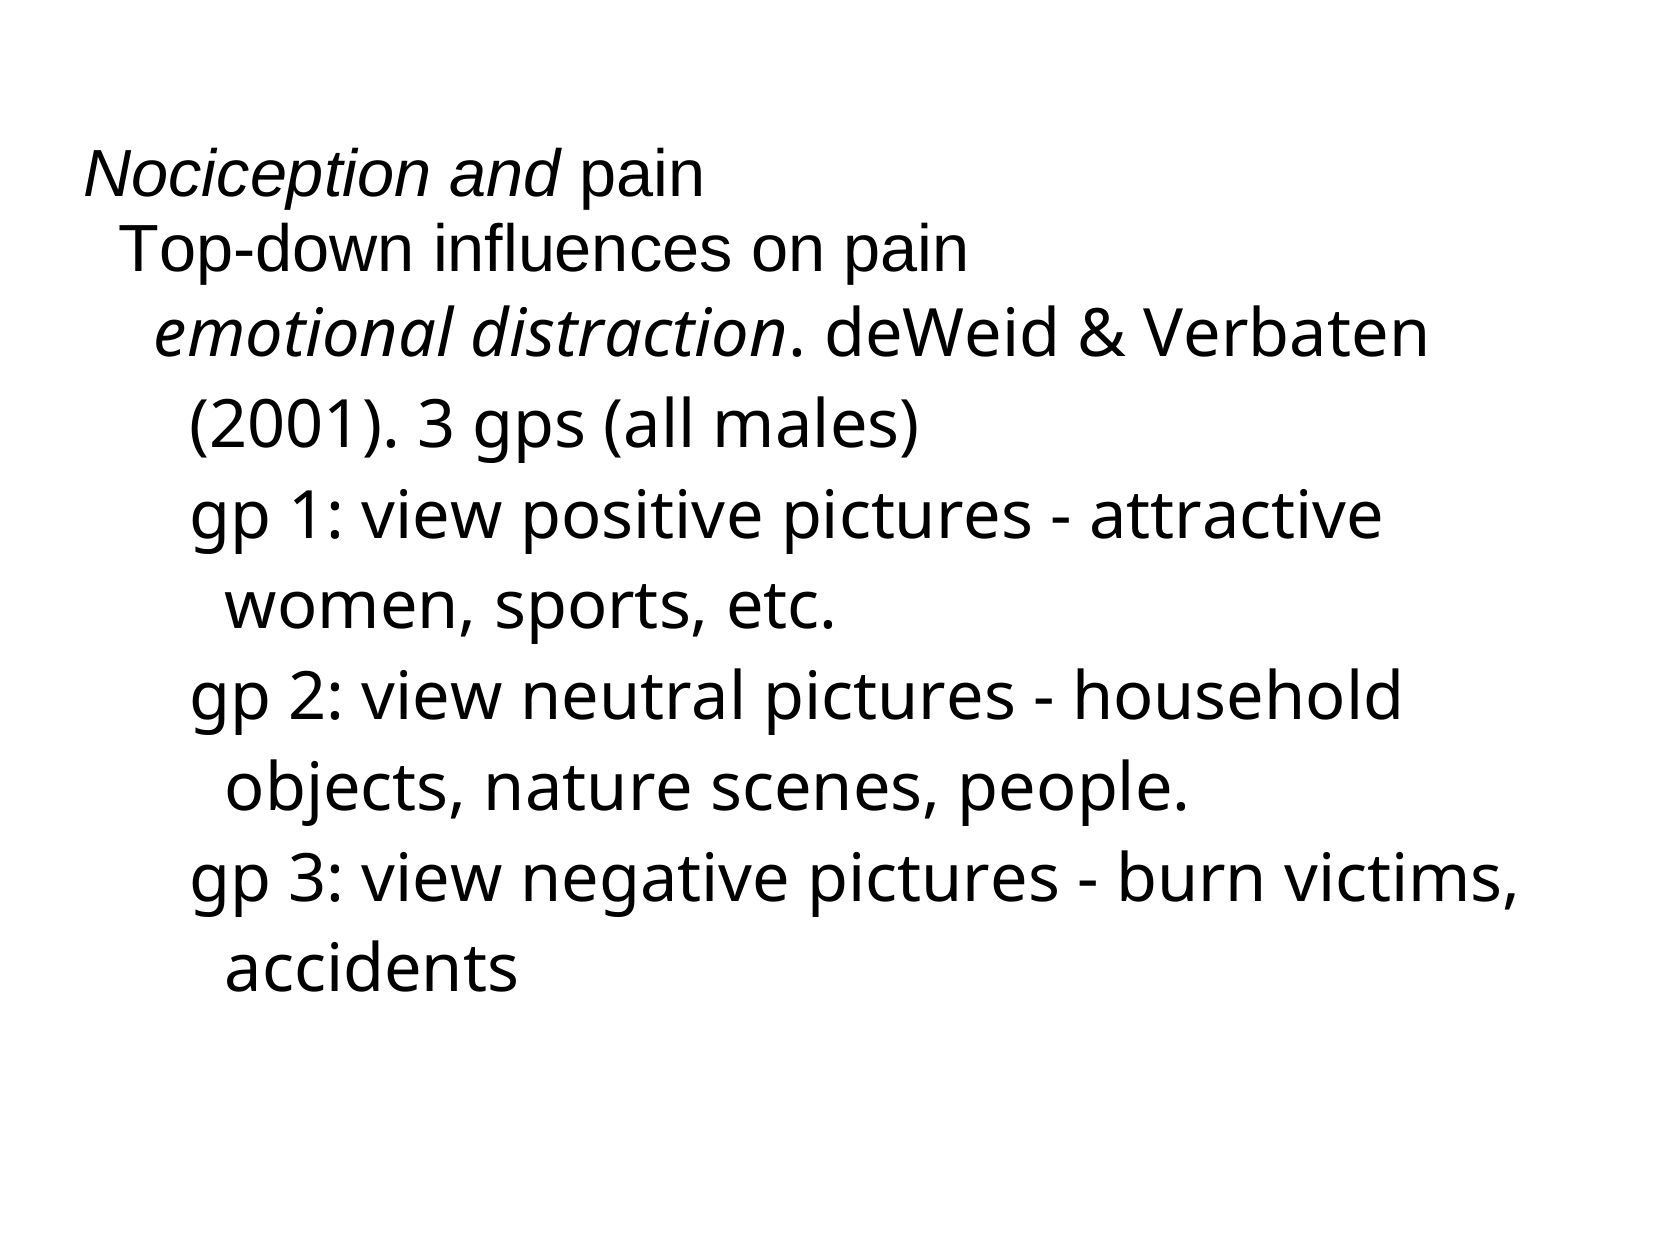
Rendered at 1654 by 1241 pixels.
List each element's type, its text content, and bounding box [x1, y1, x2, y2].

text_box Nociception and pain Top-down influences on pain emotional distraction. deWeid & Verbaten (2001). 3 gps (all males) gp 1: view positive pictures - attractive women, sports, etc. gp 2: view neutral pictures - household objects, nature scenes, people. gp 3: view negative pictures - burn victims, accidents [83, 37, 1572, 1110]
